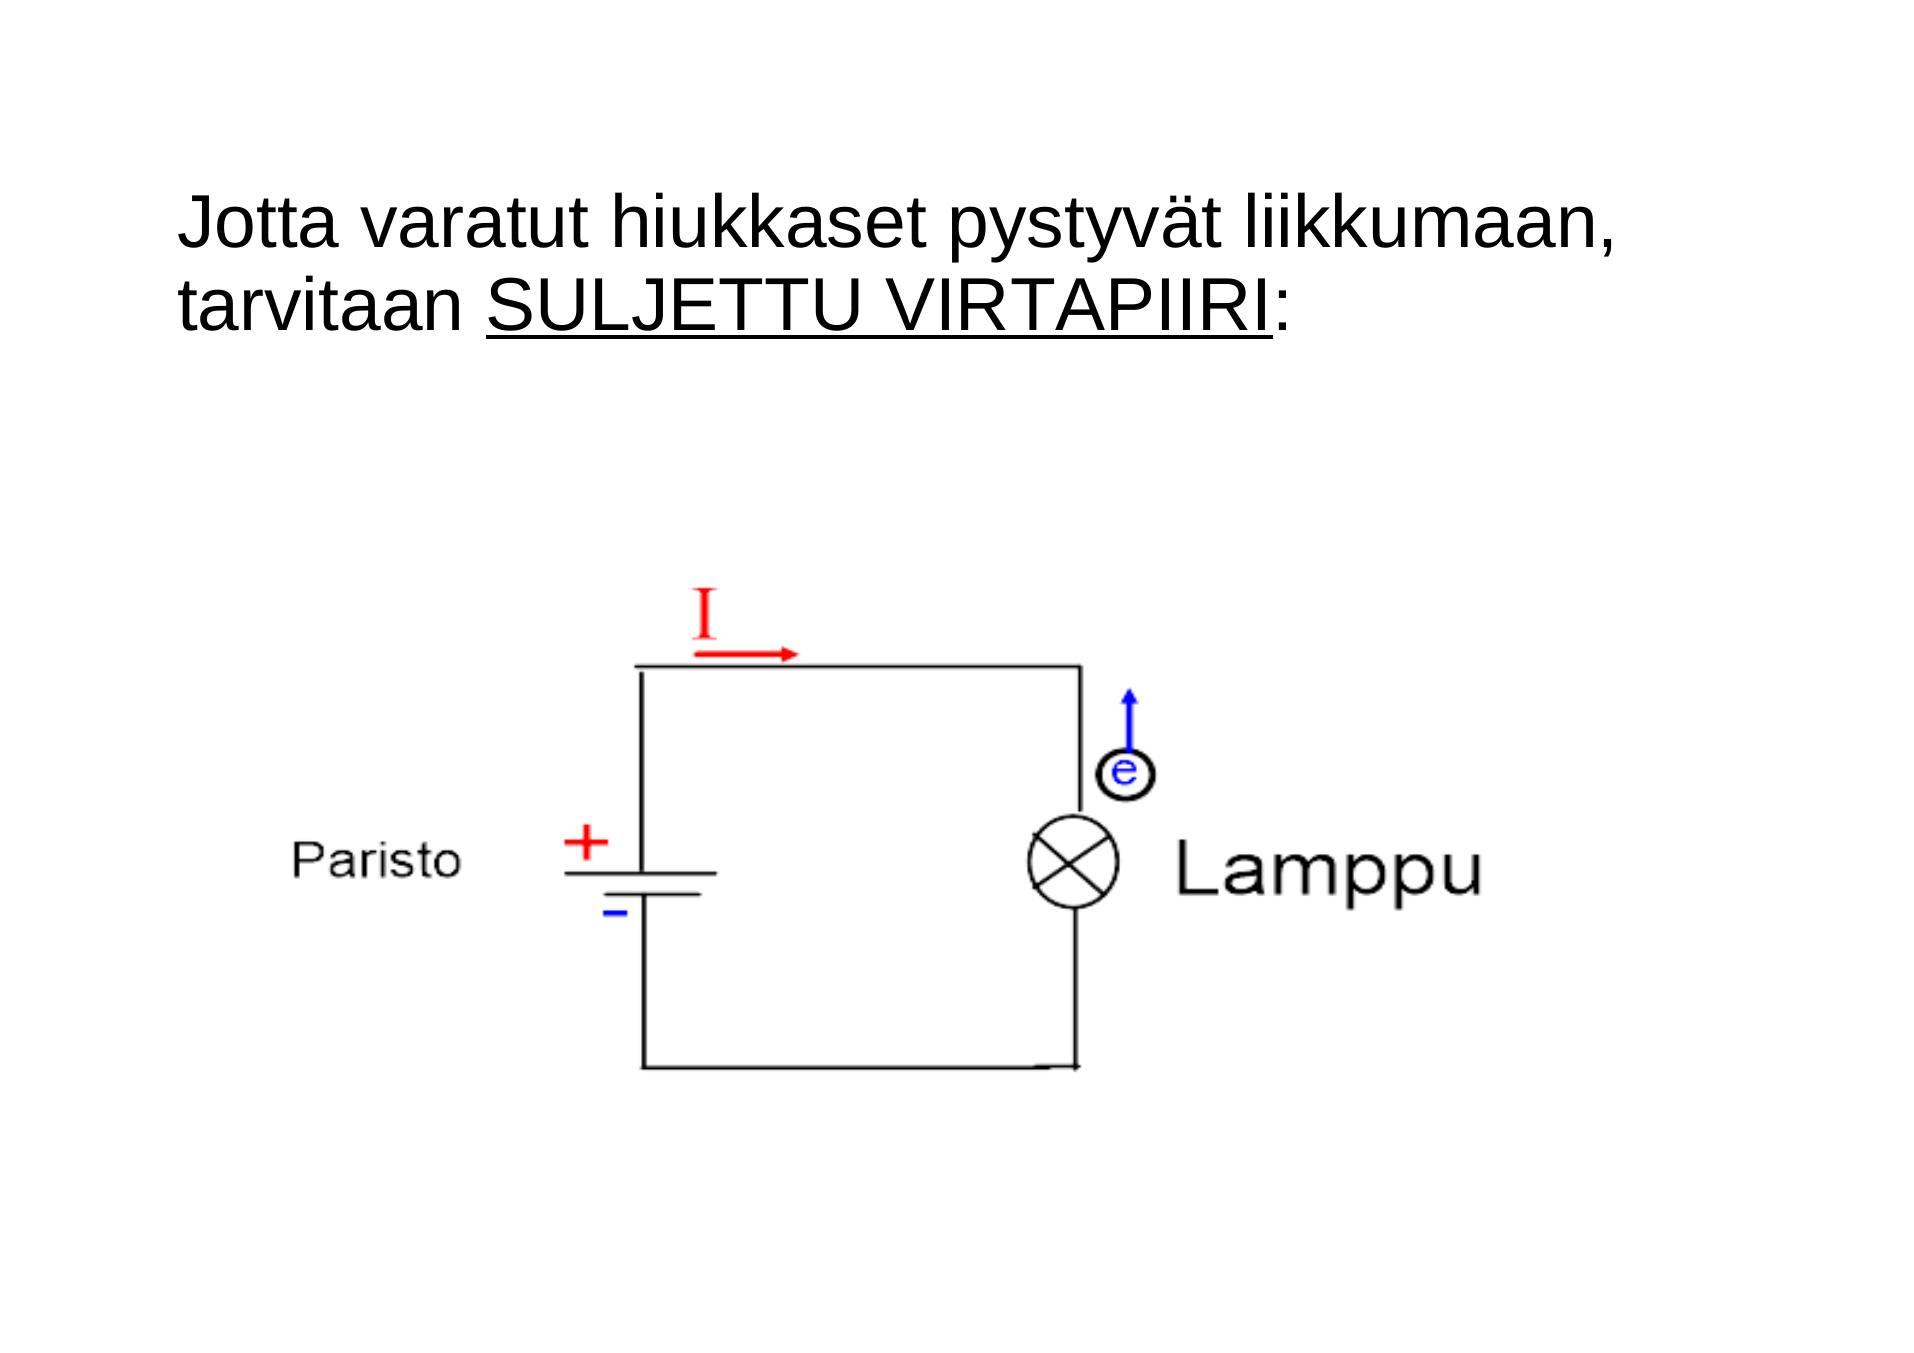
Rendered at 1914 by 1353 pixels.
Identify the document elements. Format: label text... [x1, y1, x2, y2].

picture [218, 515, 1559, 1111]
text_box Jotta varatut hiukkaset pystyvät liikkumaan, tarvitaan SULJETTU VIRTAPIIRI: [162, 167, 1873, 459]
